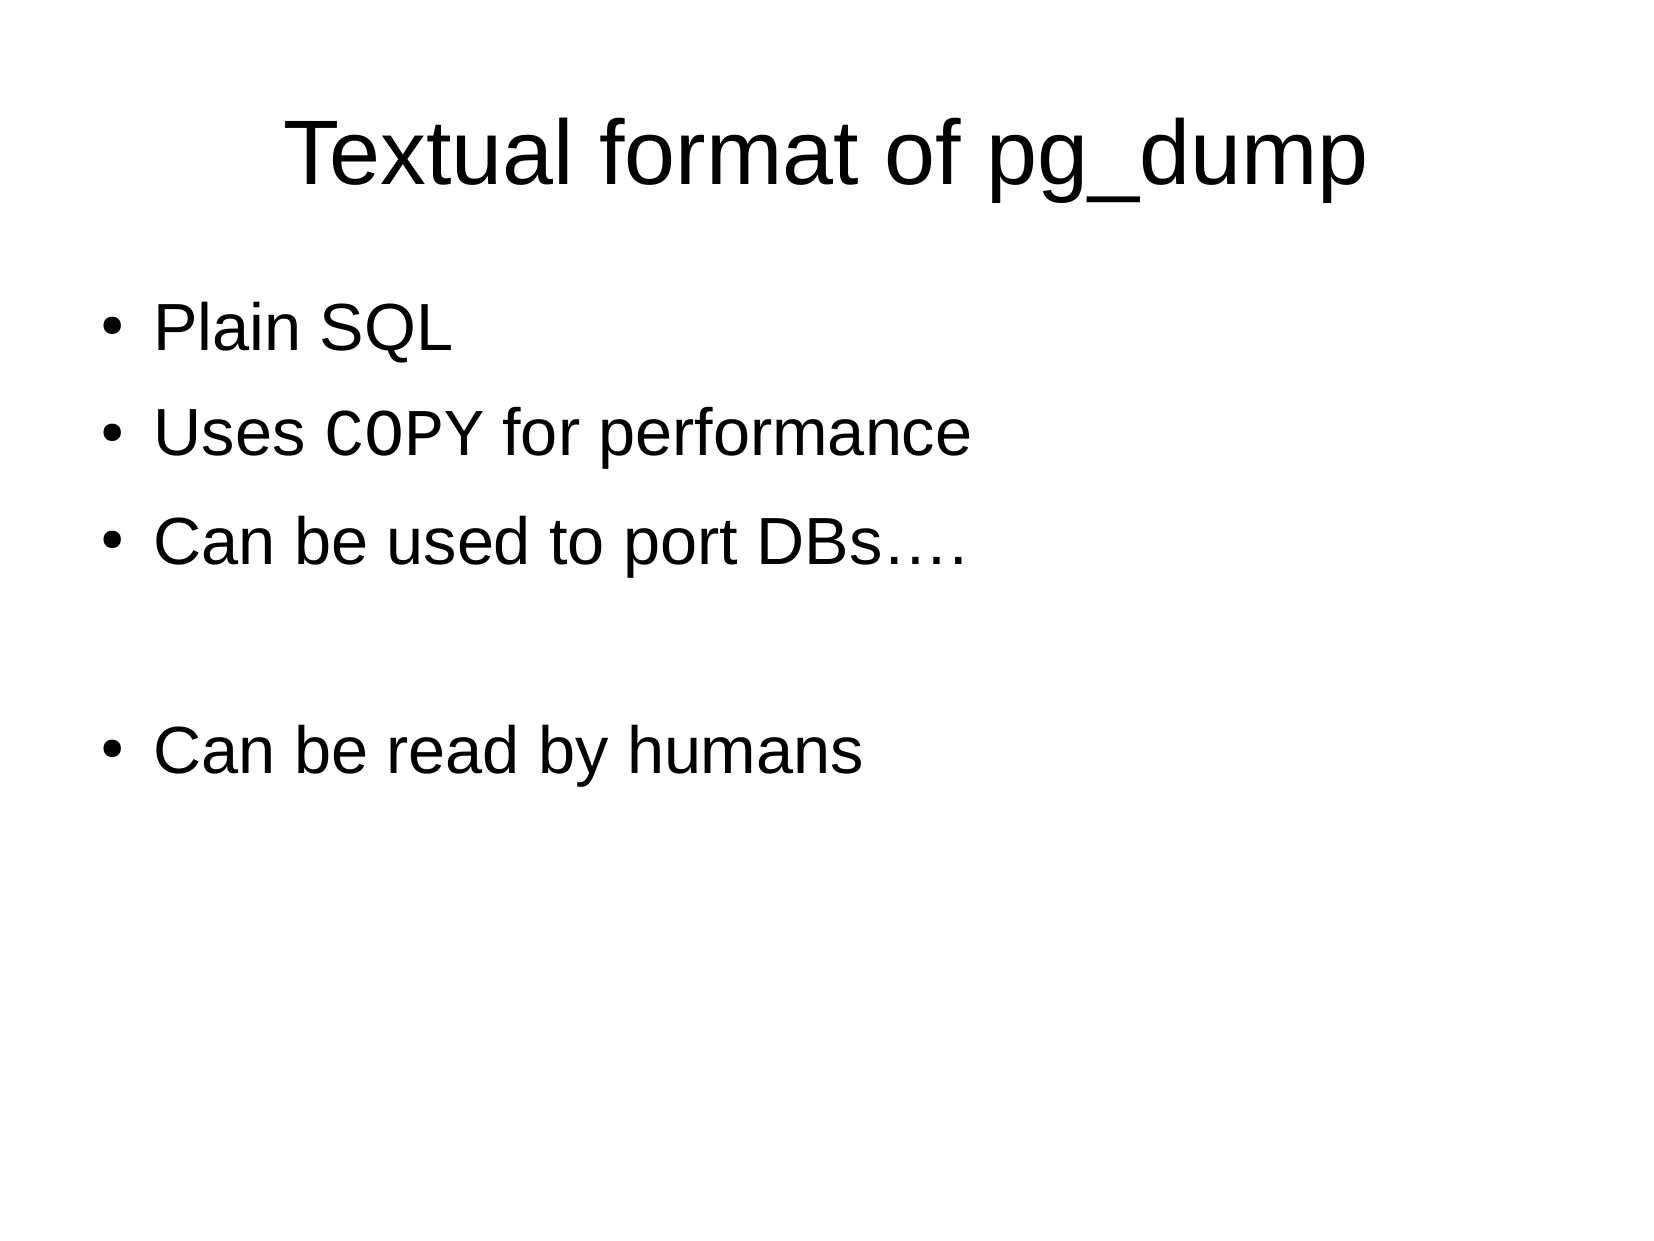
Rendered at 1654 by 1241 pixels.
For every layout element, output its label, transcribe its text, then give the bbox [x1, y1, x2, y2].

list Plain SQL Uses COPY for performance Can be used to port DBs…. Can be read by humans [82, 290, 1571, 1010]
title Textual format of pg_dump [82, 49, 1571, 257]
